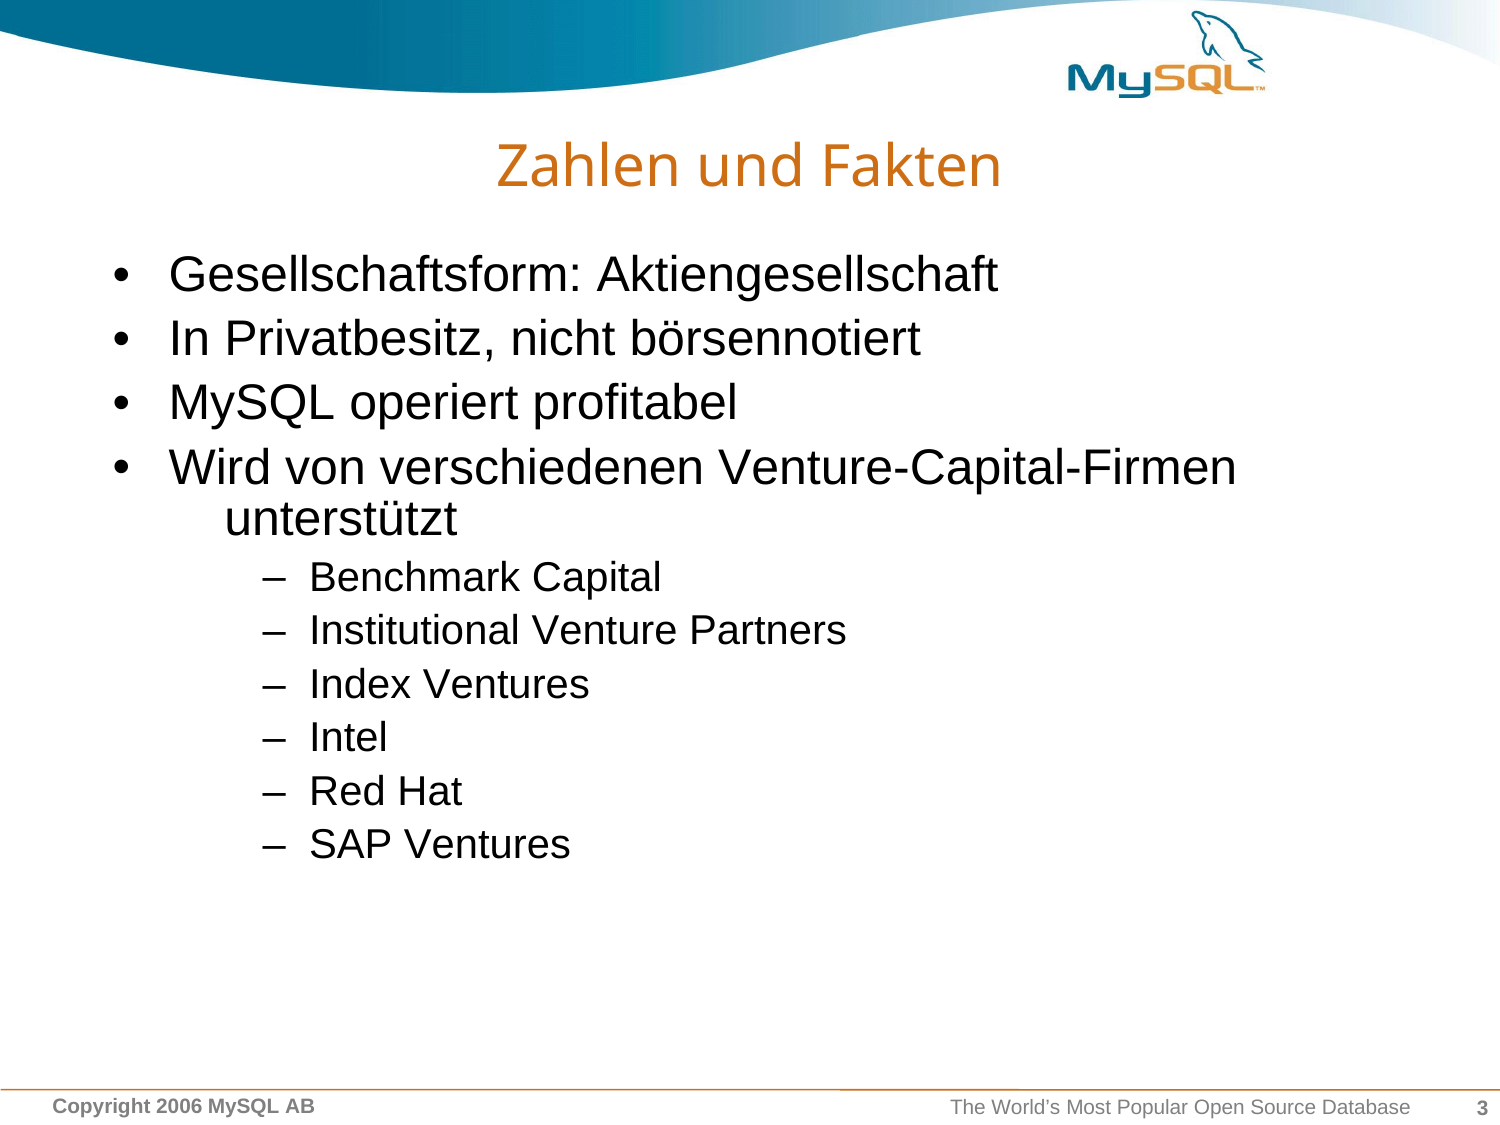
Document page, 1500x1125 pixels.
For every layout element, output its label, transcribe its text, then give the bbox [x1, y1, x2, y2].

picture [0, 31, 326, 87]
title Zahlen und Fakten [0, 87, 1500, 225]
list Gesellschaftsform: Aktiengesellschaft In Privatbesitz, nicht börsennotiert MySQL operiert profitabel Wird von verschiedenen Venture-Capital-Firmen unterstützt Benchmark Capital Institutional Venture Partners Index Ventures Intel Red Hat SAP Ventures [112, 249, 1388, 1113]
picture [1098, 71, 1107, 87]
picture [1075, 71, 1085, 87]
picture [613, 0, 1500, 87]
